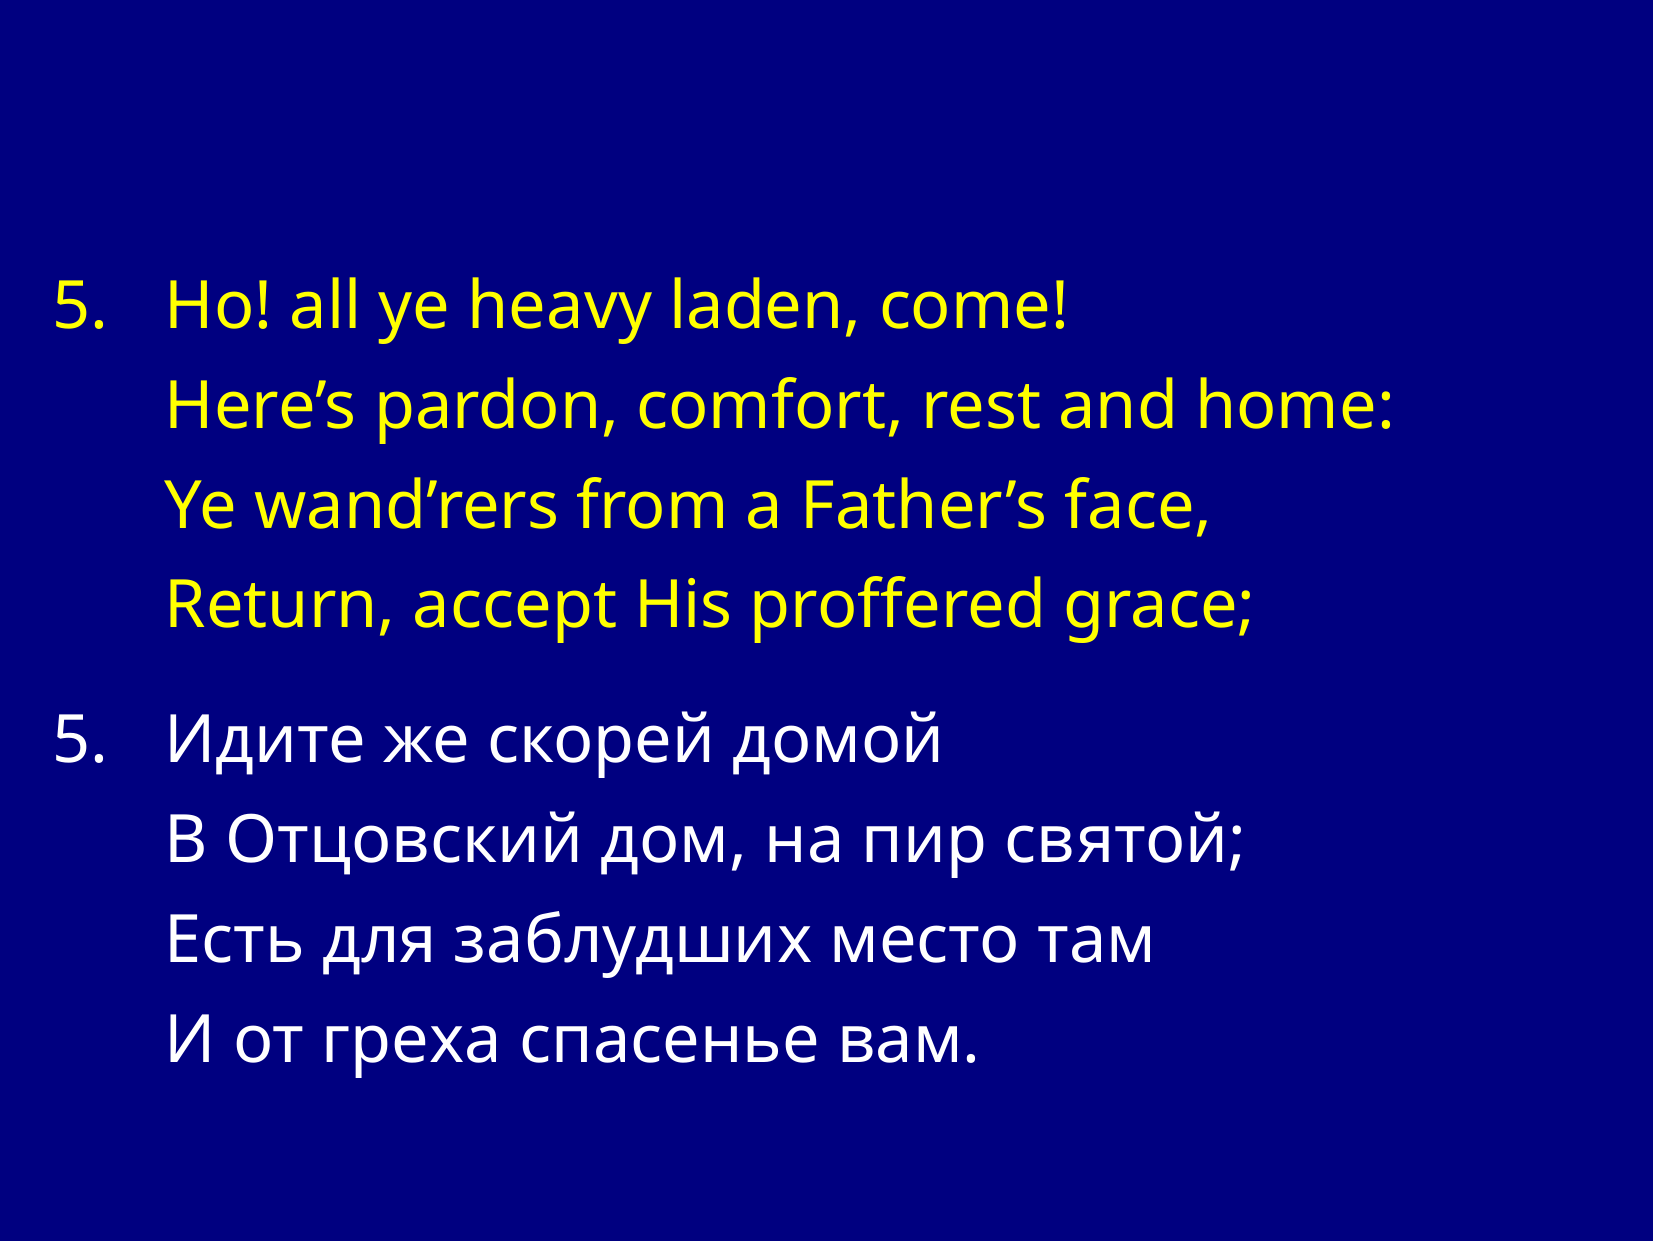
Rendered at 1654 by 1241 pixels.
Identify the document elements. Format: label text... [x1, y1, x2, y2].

text_box 5. Ho! all ye heavy laden, come! Here’s pardon, comfort, rest and home: Ye wand’rers from a Father’s face, Return, accept His proffered grace; [37, 150, 1653, 713]
text_box 5. Идите же скорей домой В Отцовский дом, на пир святой; Есть для заблудших место там И от греха спасенье вам. [37, 675, 1576, 1163]
